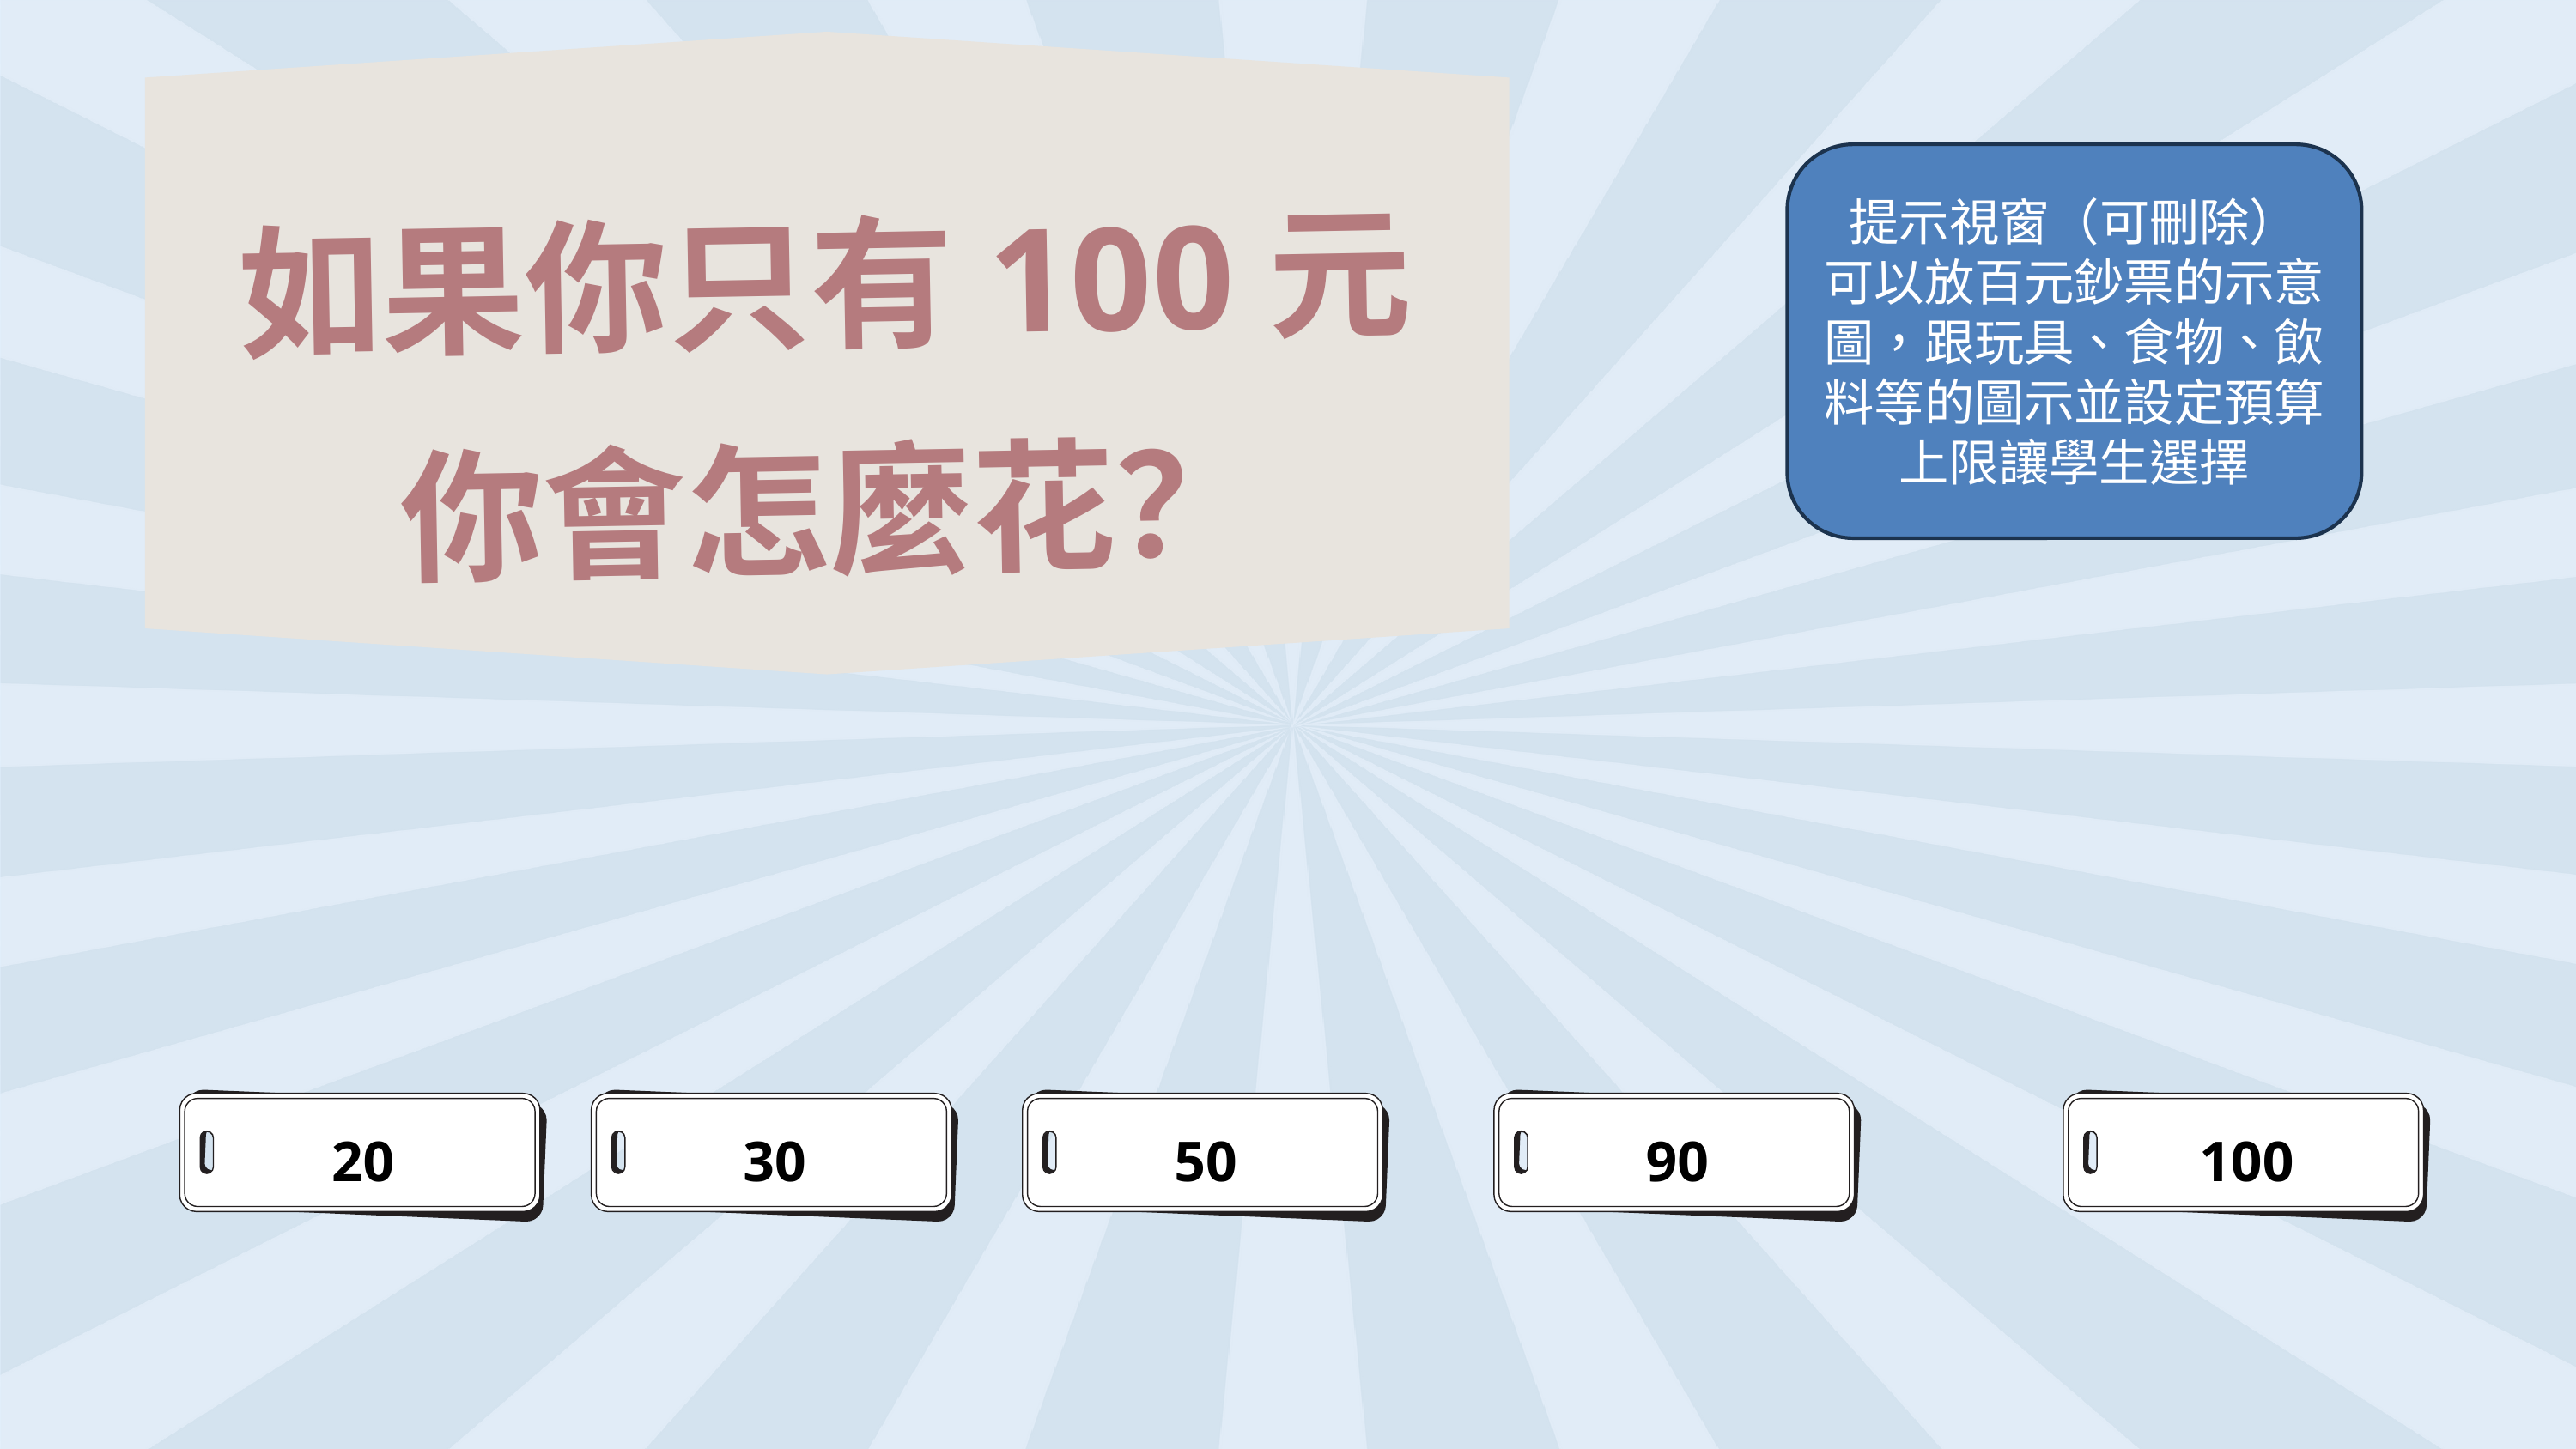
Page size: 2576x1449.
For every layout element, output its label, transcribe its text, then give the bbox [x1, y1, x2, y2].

text_box 100 [2103, 1115, 2391, 1189]
text_box 90 [1534, 1115, 1821, 1189]
text_box 20 [220, 1115, 507, 1189]
text_box 30 [631, 1115, 918, 1189]
text_box 提示視窗（可刪除） 可以放百元鈔票的示意圖，跟玩具、食物、飲料等的圖示並設定預算上限讓學生選擇 [1787, 144, 2362, 538]
text_box 如果你只有100元 你會怎麼花？ [230, 126, 1424, 585]
text_box [0, 0, 2576, 1449]
text_box 50 [1062, 1115, 1349, 1189]
